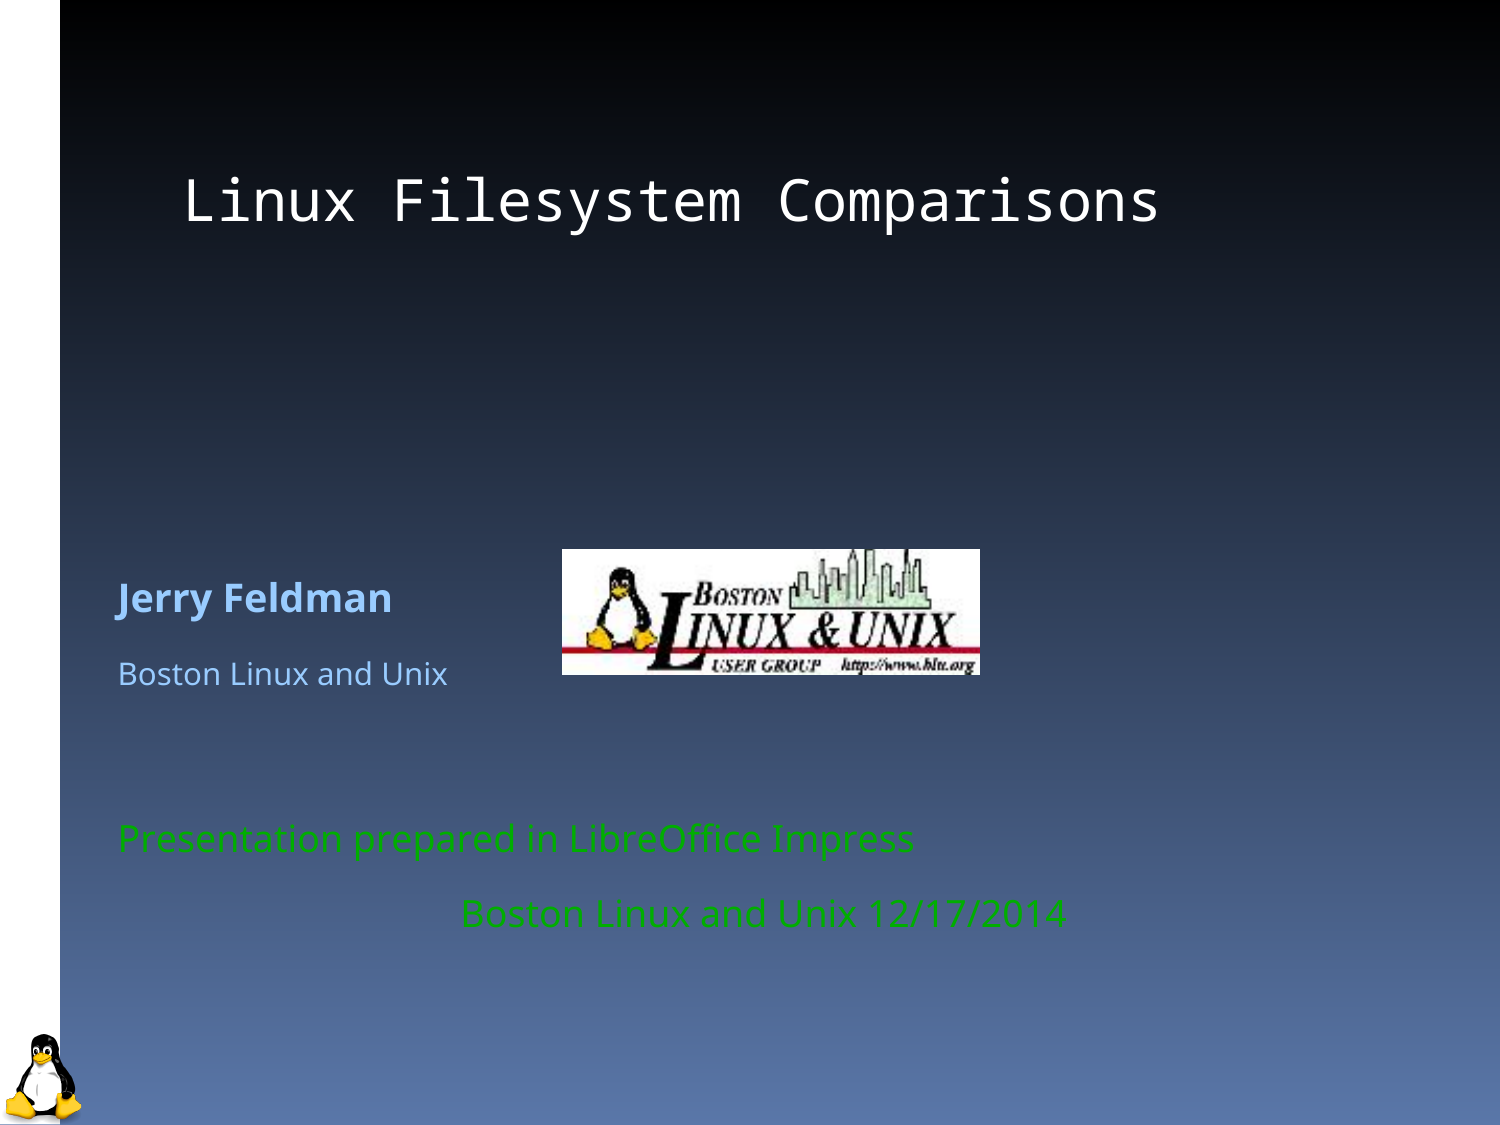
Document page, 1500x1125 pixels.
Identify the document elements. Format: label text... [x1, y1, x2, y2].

picture [562, 549, 980, 676]
title Linux Filesystem Comparisons [87, 123, 1258, 273]
picture [0, 1034, 82, 1125]
subtitle Jerry Feldman Boston Linux and Unix Presentation prepared in LibreOffice Impress Boston Linux and Unix 12/17/2014 [102, 562, 1426, 1028]
